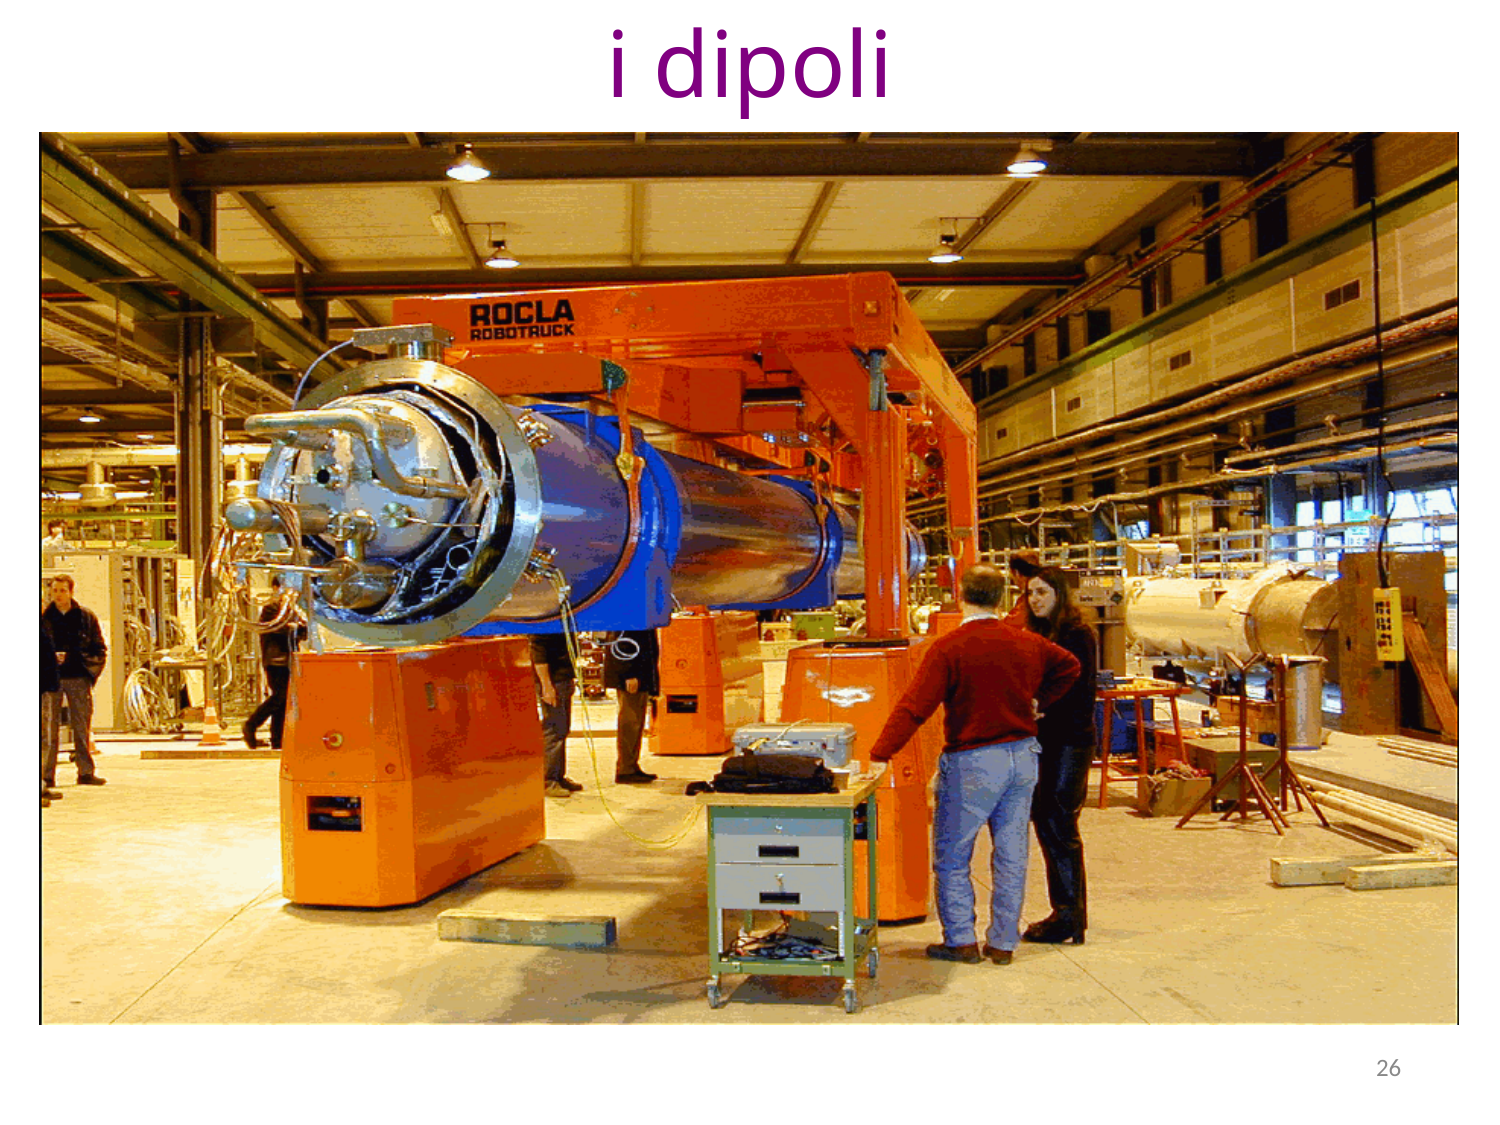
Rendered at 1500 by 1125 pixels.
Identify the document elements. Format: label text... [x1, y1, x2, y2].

text_box i dipoli [112, 0, 1388, 132]
text_box <numero> [1074, 1042, 1417, 1095]
picture [39, 132, 1459, 1026]
